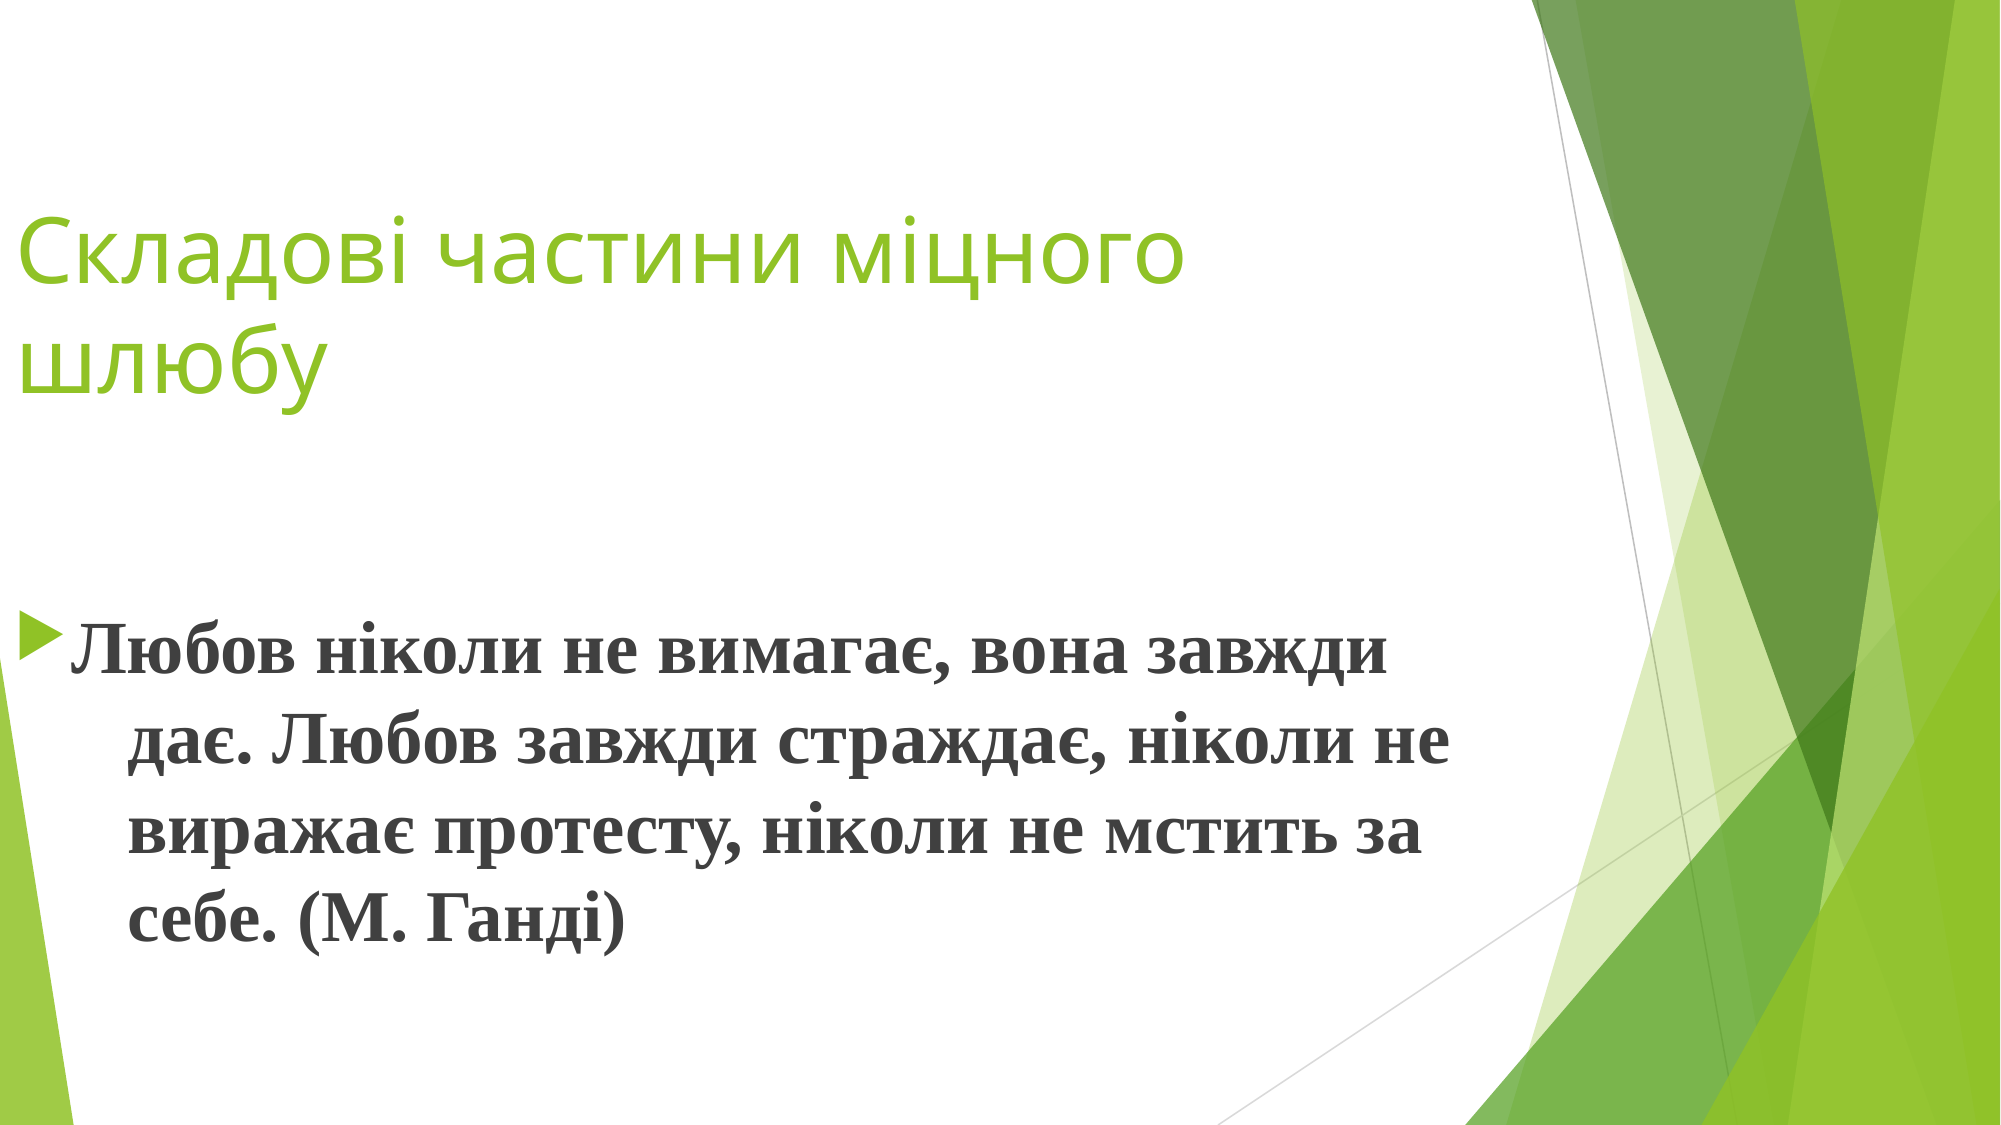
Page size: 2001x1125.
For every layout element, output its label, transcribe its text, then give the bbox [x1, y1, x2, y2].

subtitle Любов ніколи не вимагає, вона завжди дає. Любов завжди страждає, ніколи не виражає протесту, ніколи не мстить за себе. (М. Ганді) [0, 590, 1501, 863]
title Складові частини міцного шлюбу [0, 184, 1501, 576]
